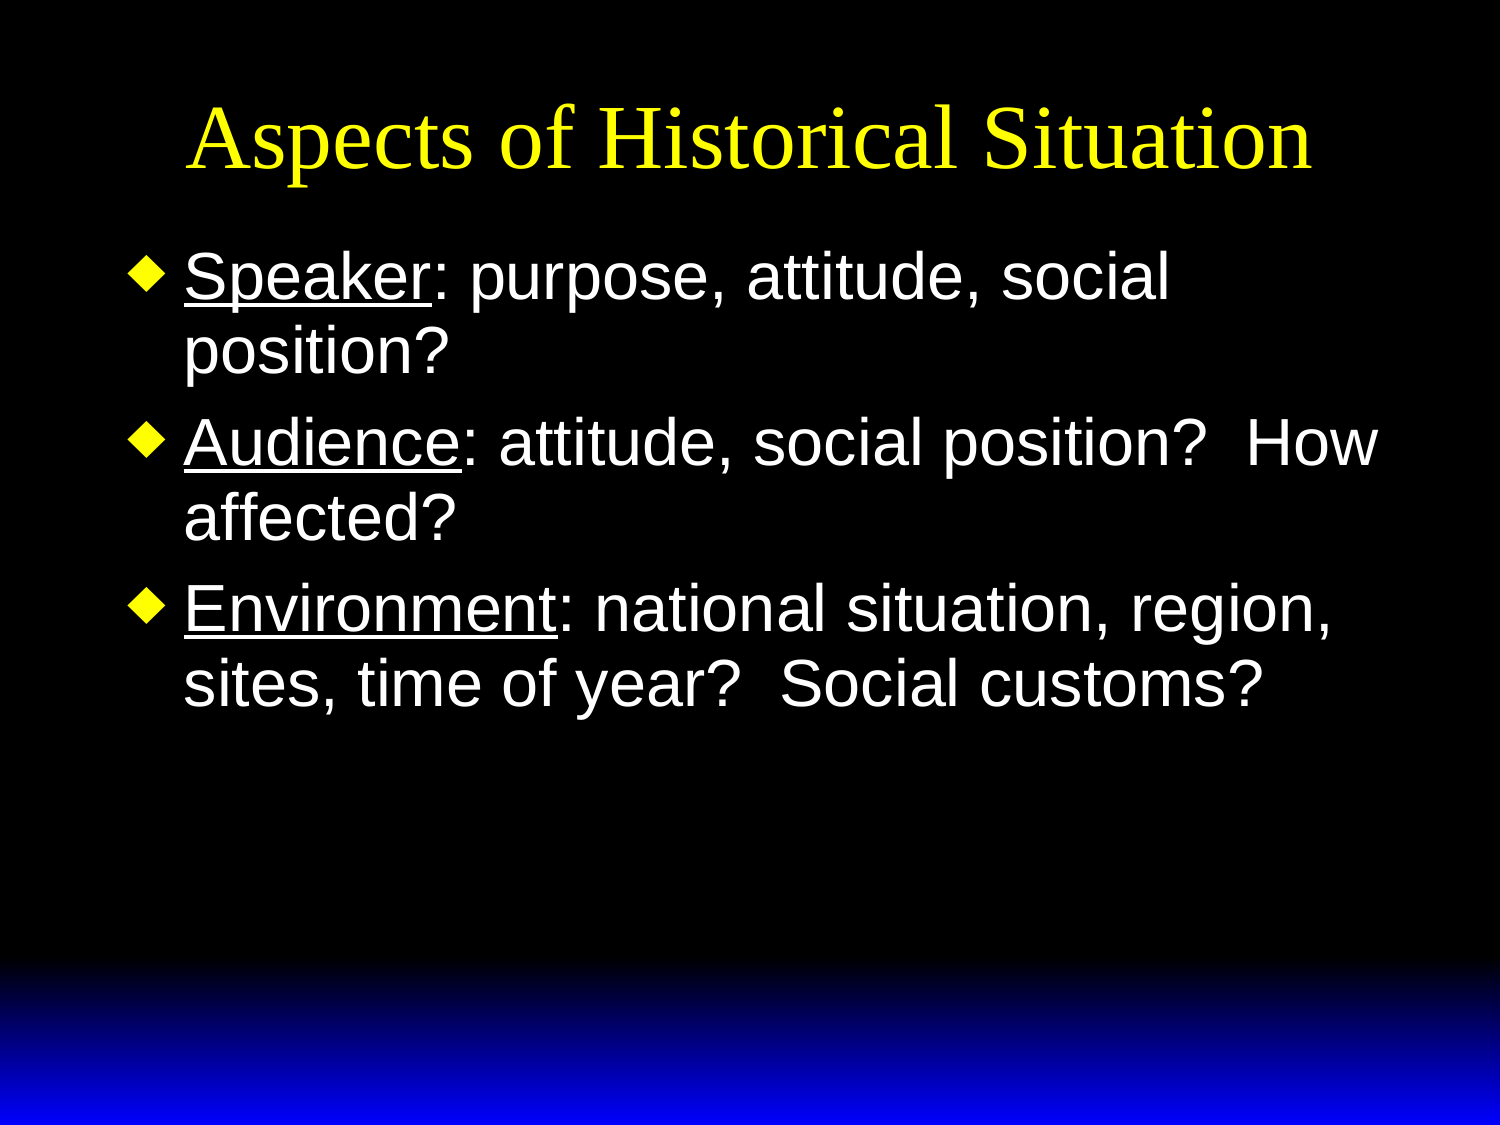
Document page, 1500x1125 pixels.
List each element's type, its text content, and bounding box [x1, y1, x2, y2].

list Speaker: purpose, attitude, social position? Audience: attitude, social position? How affected? Environment: national situation, region, sites, time of year? Social customs? [112, 231, 1463, 988]
title Aspects of Historical Situation [112, 37, 1388, 231]
